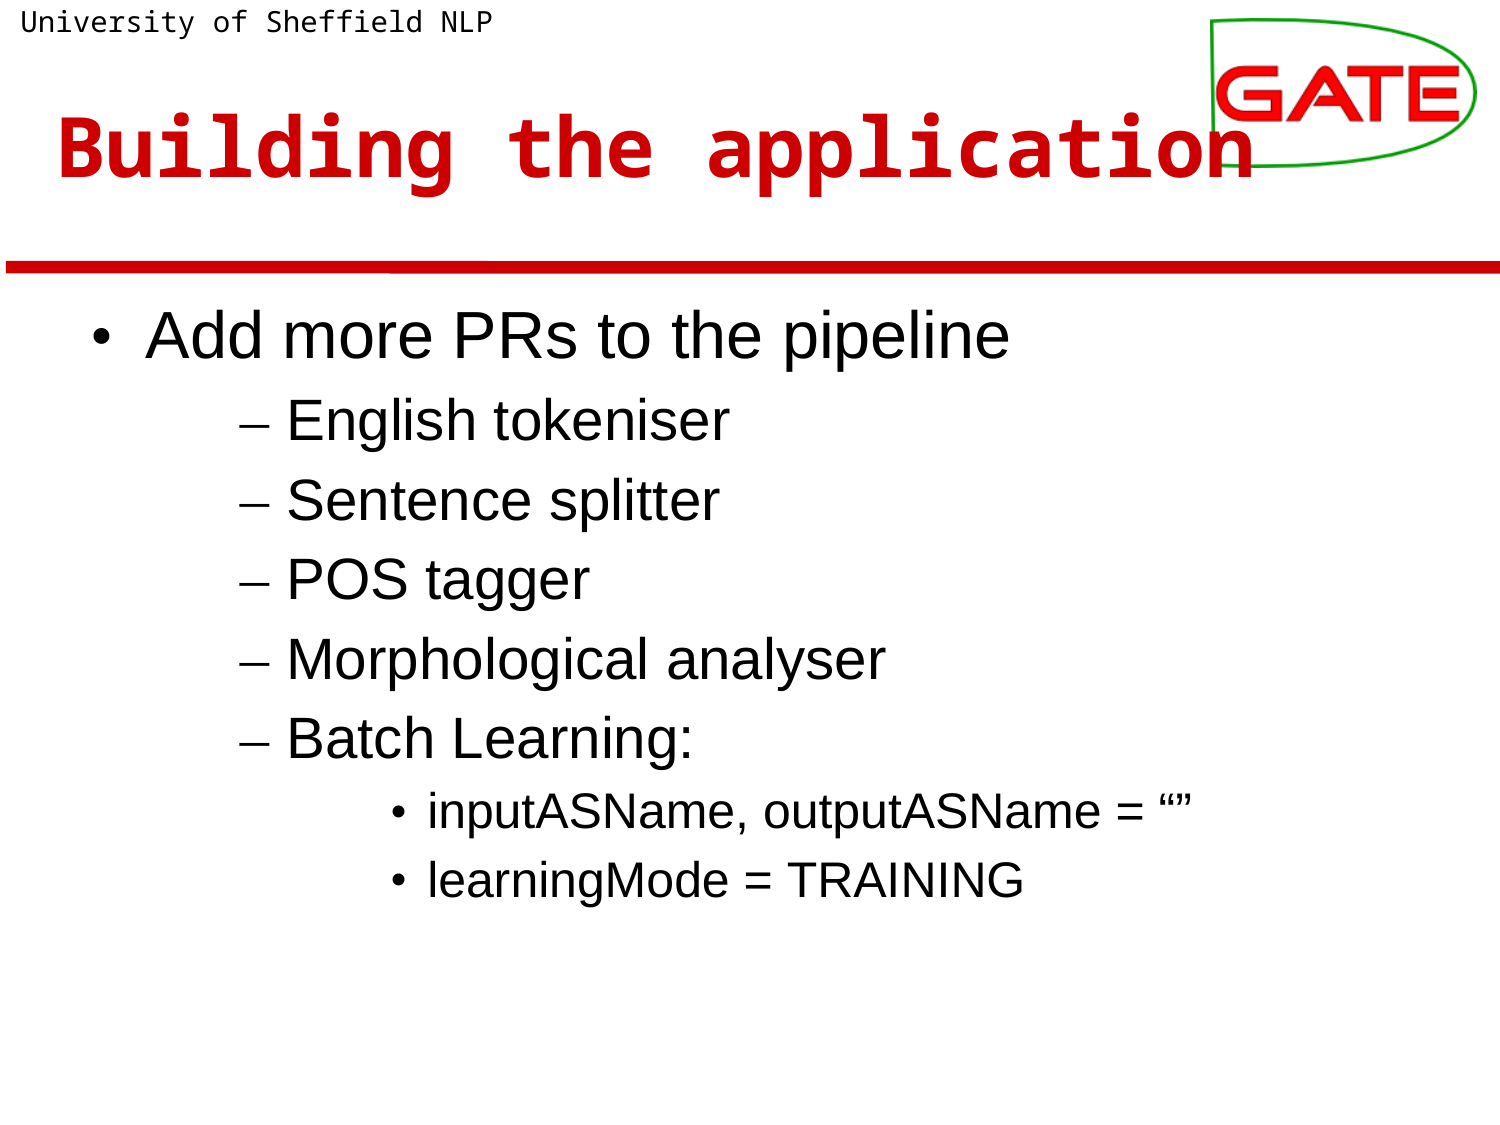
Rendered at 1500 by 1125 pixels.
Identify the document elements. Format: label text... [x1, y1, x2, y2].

picture [1210, 18, 1477, 168]
title Building the application [41, 37, 1391, 254]
list Add more PRs to the pipeline English tokeniser Sentence splitter POS tagger Morphological analyser Batch Learning: inputASName, outputASName = “” learningMode = TRAINING [74, 290, 1425, 1034]
